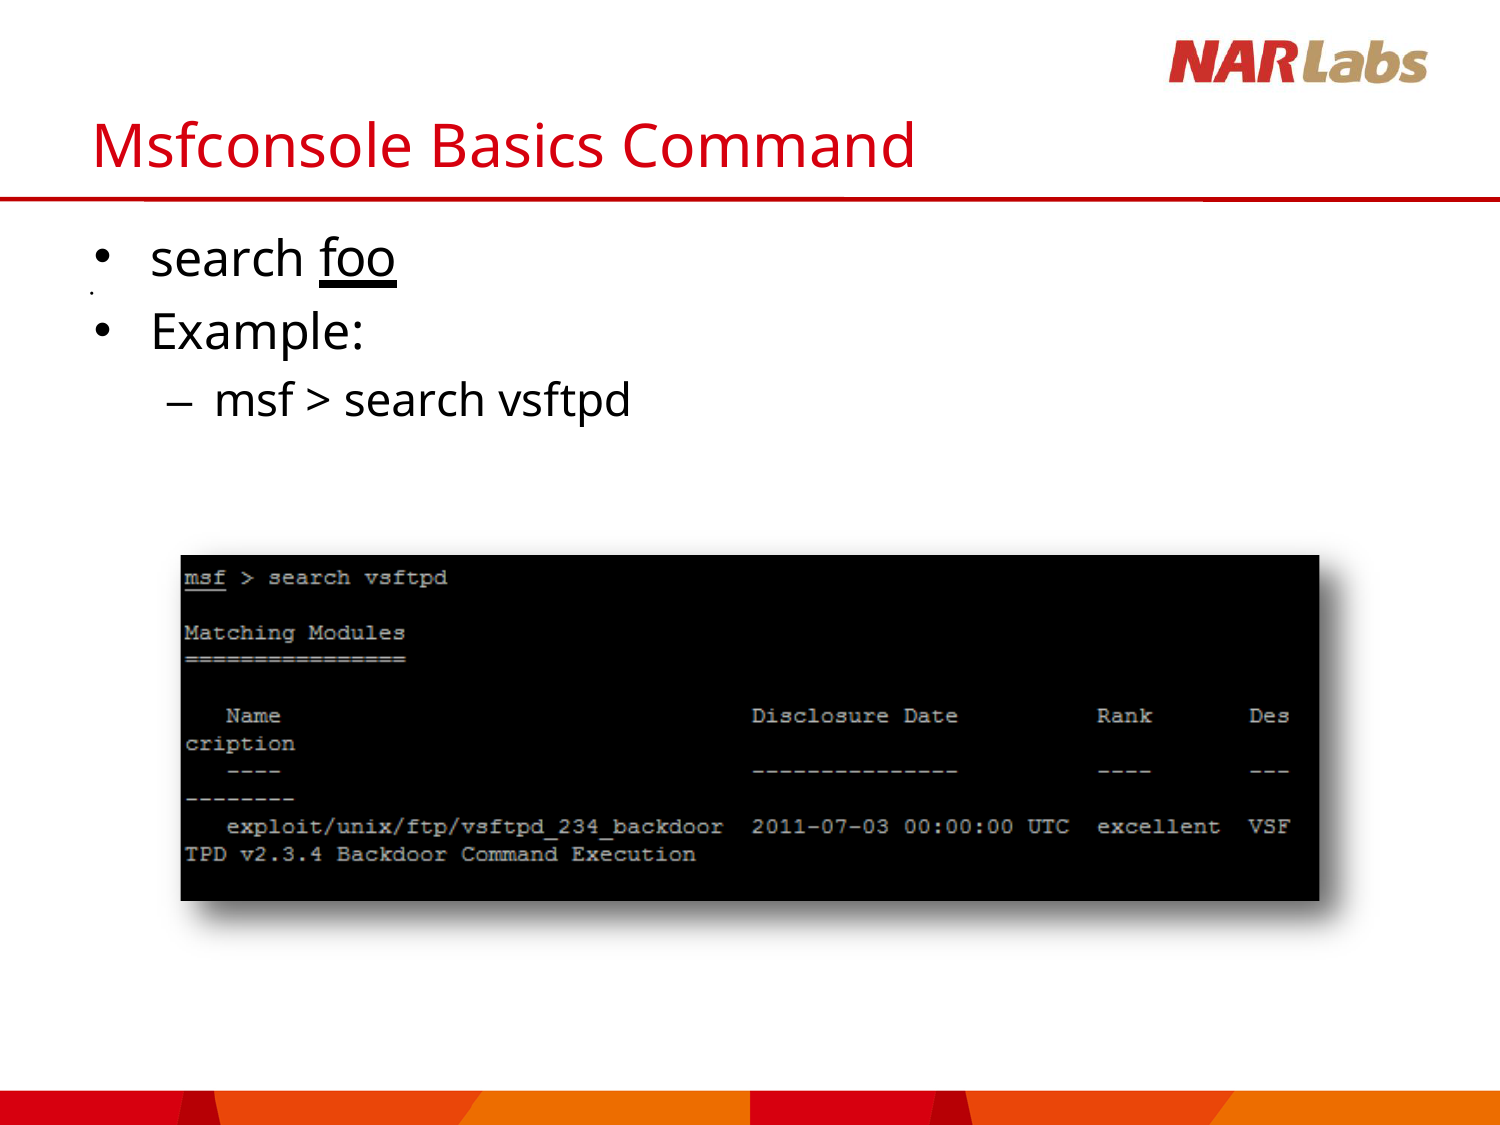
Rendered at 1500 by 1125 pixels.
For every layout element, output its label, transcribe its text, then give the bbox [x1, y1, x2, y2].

text_box [148, 524, 1384, 965]
text_box search foo Example: – msf > search vsftpd [89, 223, 637, 426]
title Msfconsole Basics Command [89, 107, 1411, 189]
